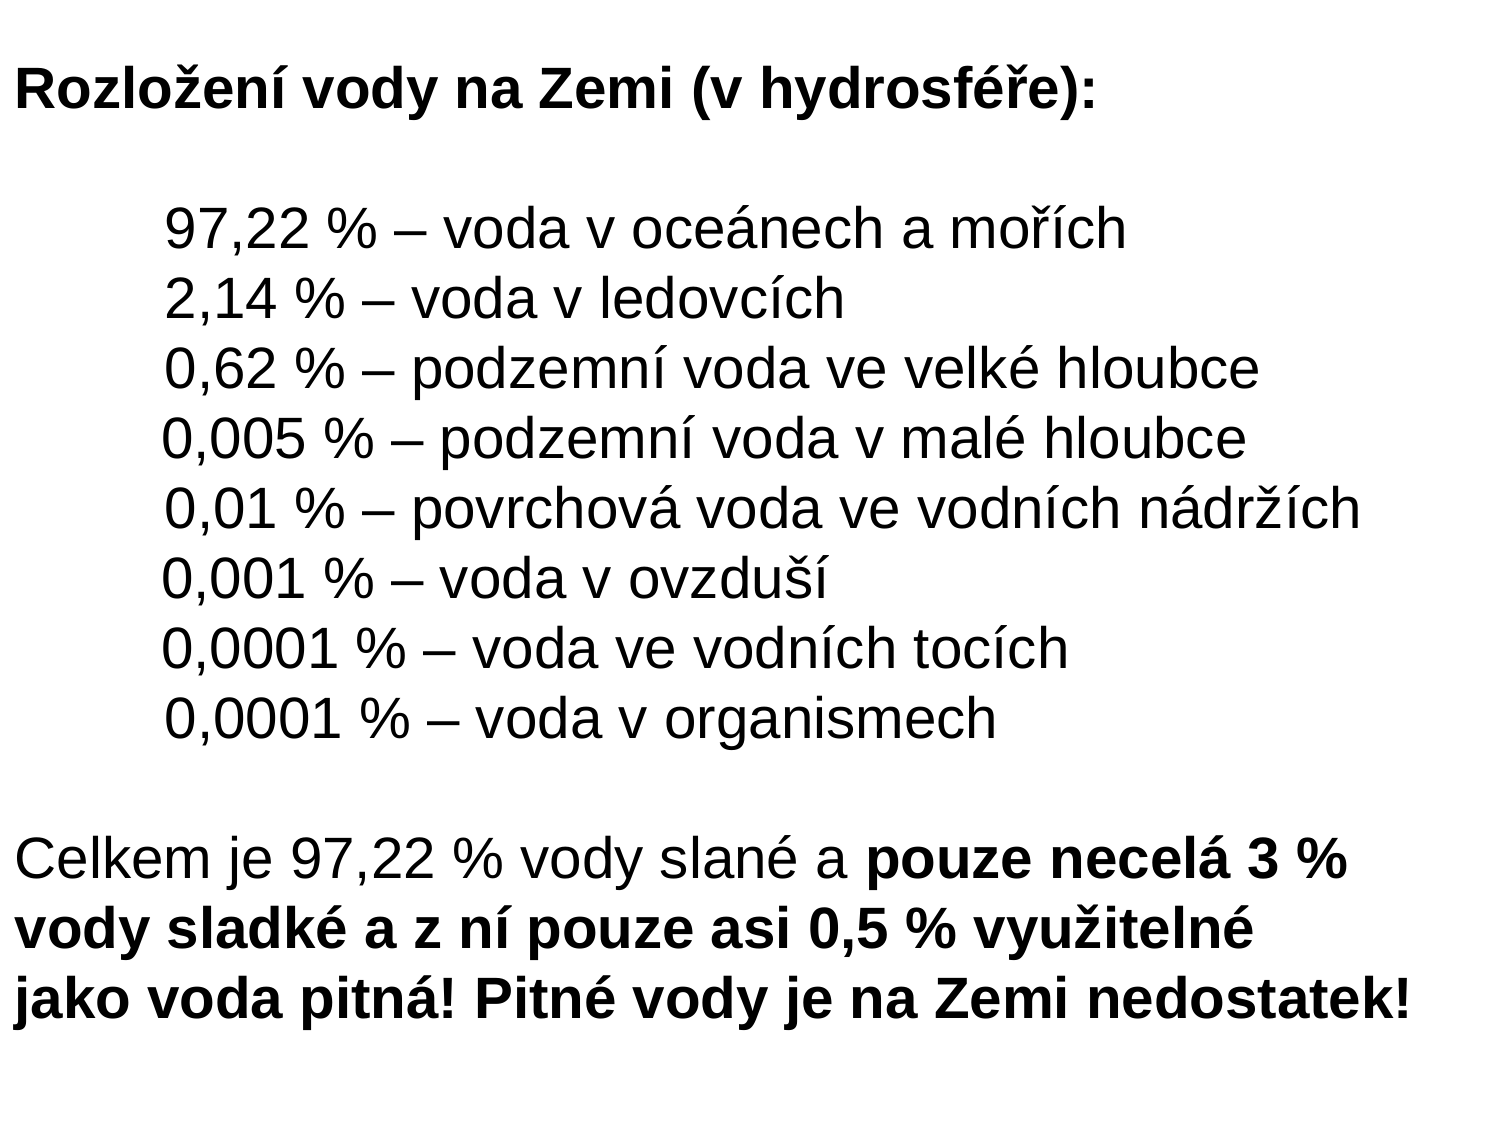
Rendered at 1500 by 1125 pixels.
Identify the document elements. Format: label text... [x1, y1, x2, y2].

text_box Rozložení vody na Zemi (v hydrosféře): 97,22 % – voda v oceánech a mořích 2,14 % – voda v ledovcích 0,62 % – podzemní voda ve velké hloubce 0,005 % – podzemní voda v malé hloubce 0,01 % – povrchová voda ve vodních nádržích 0,001 % – voda v ovzduší 0,0001 % – voda ve vodních tocích 0,0001 % – voda v organismech Celkem je 97,22 % vody slané a pouze necelá 3 % vody sladké a z ní pouze asi 0,5 % využitelné jako voda pitná! Pitné vody je na Zemi nedostatek! [0, 42, 1500, 1108]
